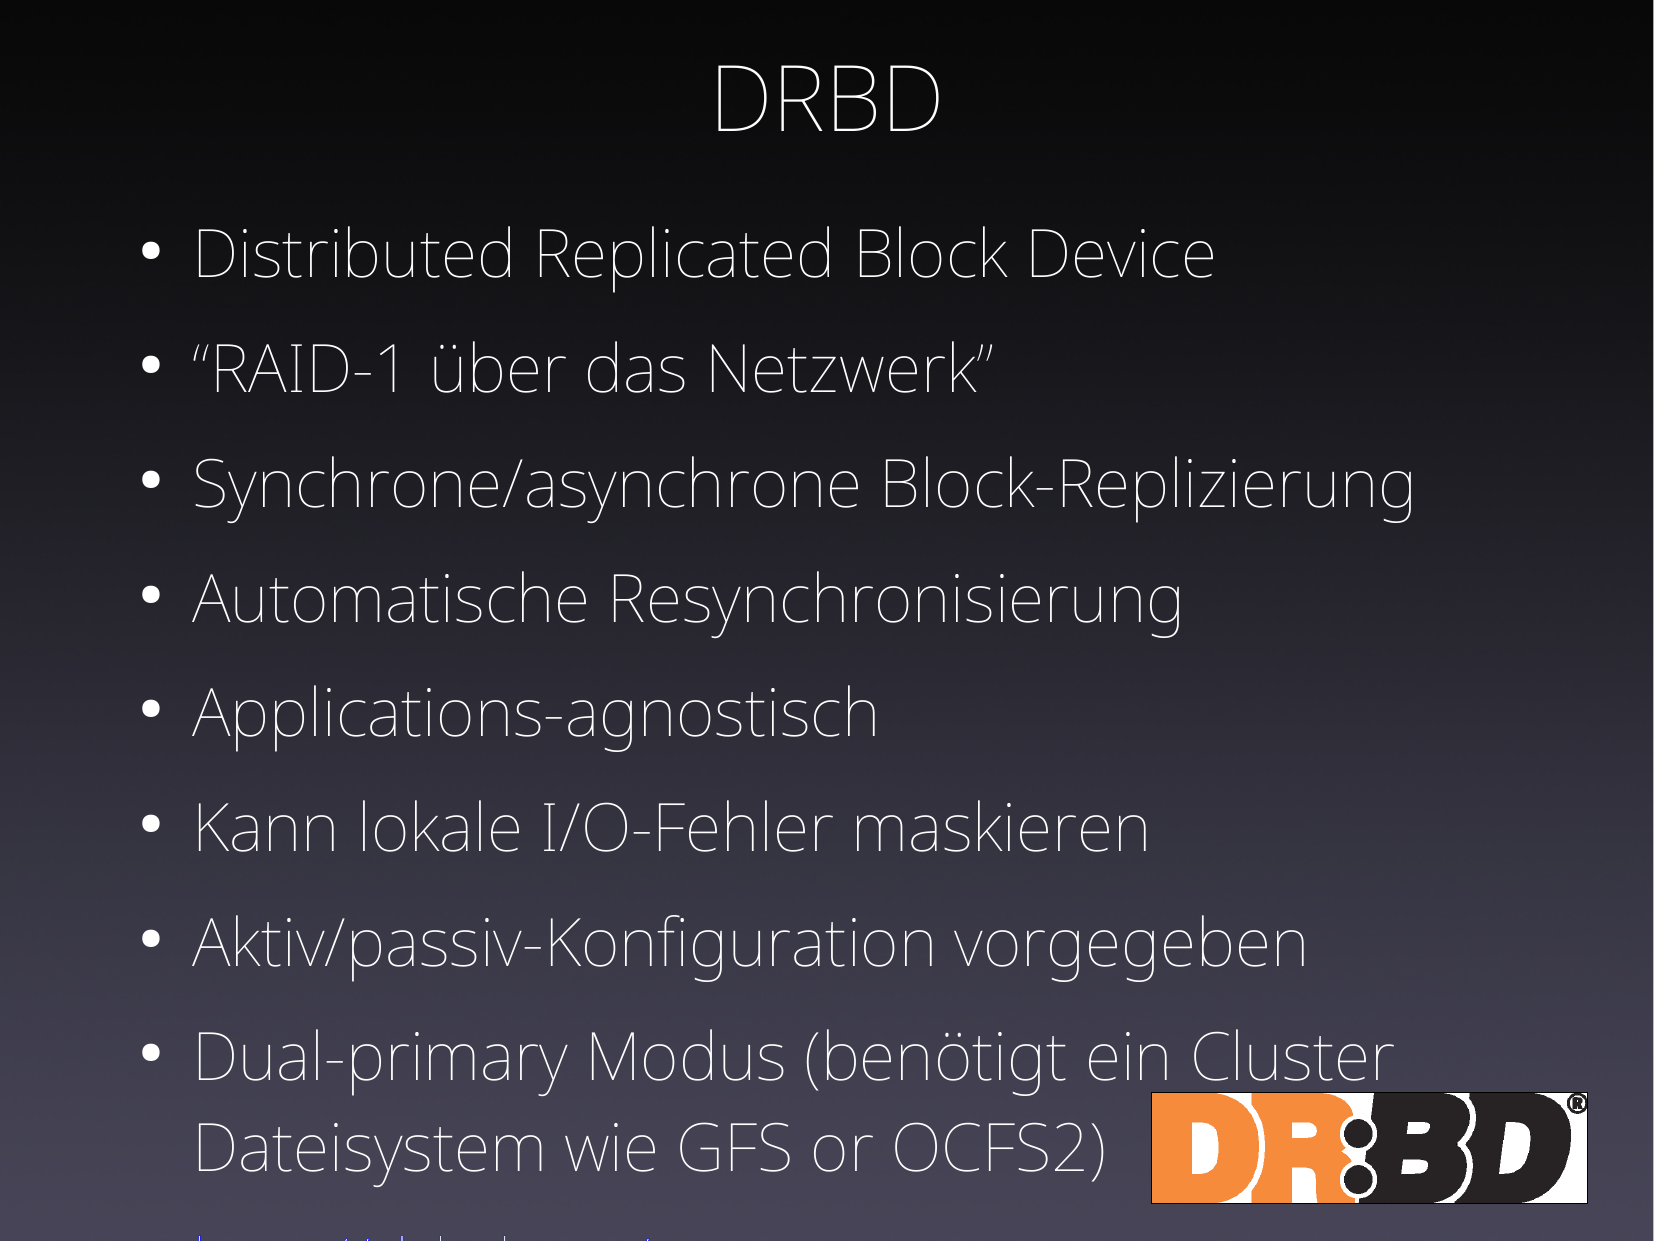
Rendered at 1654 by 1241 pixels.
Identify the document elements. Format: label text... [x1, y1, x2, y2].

list Distributed Replicated Block Device “RAID-1 über das Netzwerk” Synchrone/asynchrone Block-Replizierung Automatische Resynchronisierung Applications-agnostisch Kann lokale I/O-Fehler maskieren Aktiv/passiv-Konfiguration vorgegeben Dual-primary Modus (benötigt ein Cluster Dateisystem wie GFS or OCFS2) http://drbd.org/ [121, 206, 1534, 1182]
picture [0, 0, 1654, 1241]
title DRBD [121, 41, 1534, 150]
